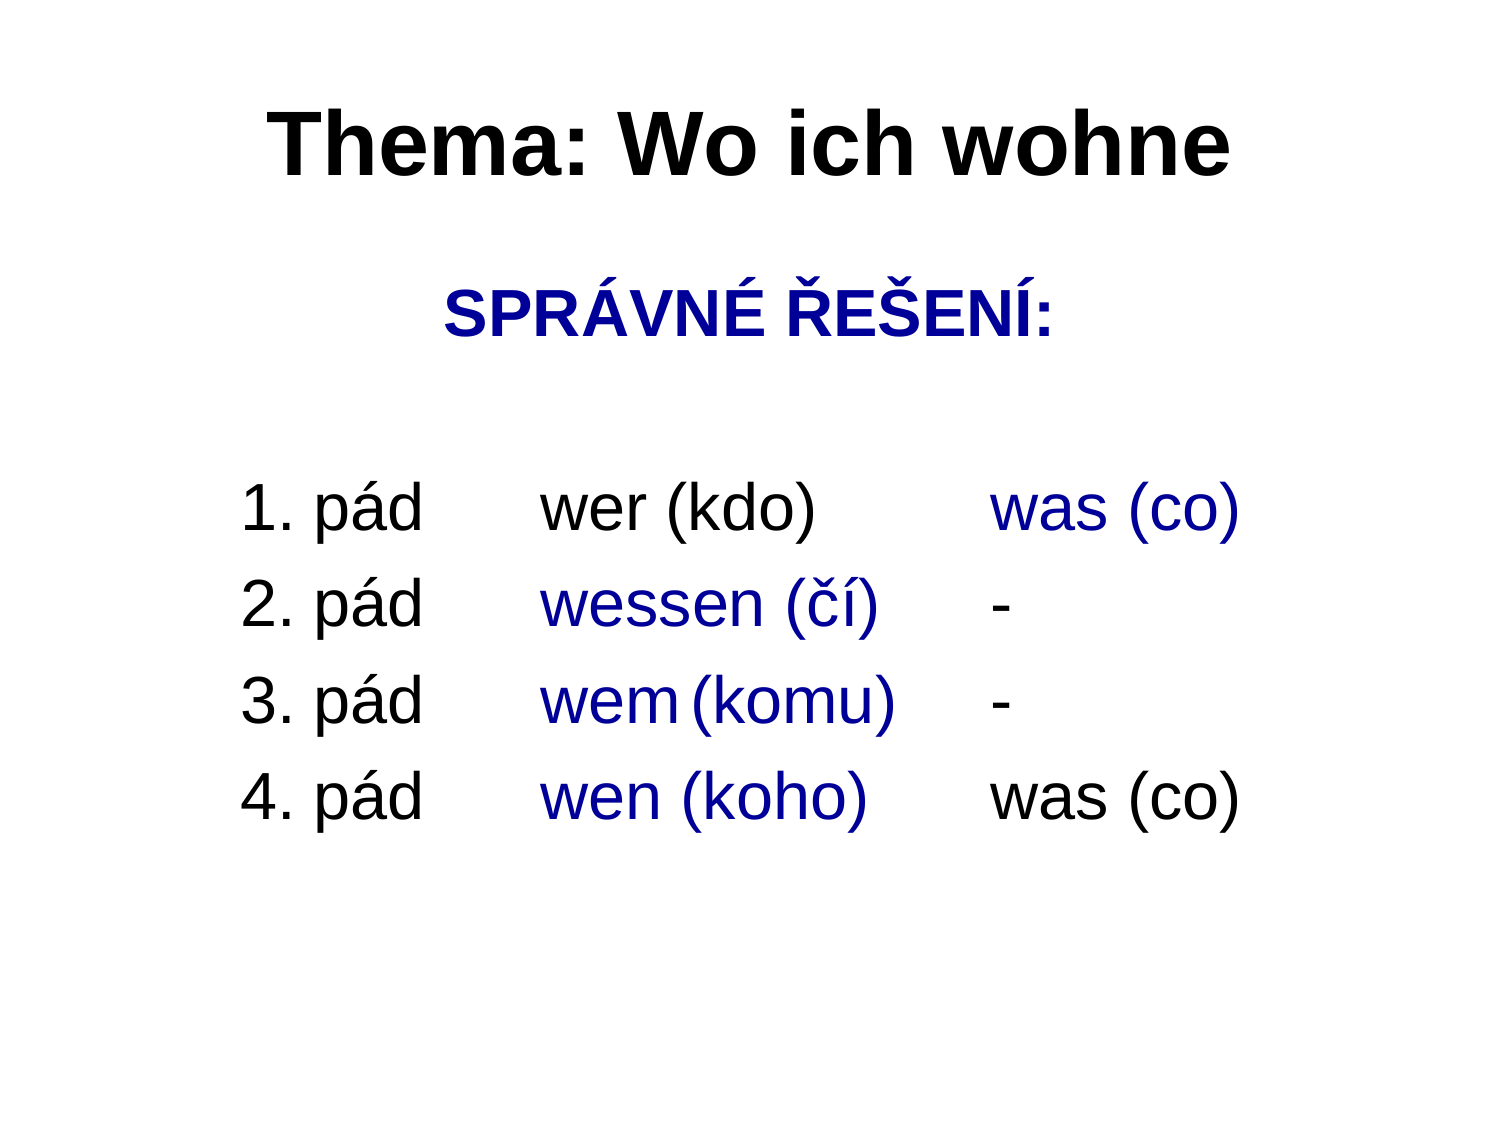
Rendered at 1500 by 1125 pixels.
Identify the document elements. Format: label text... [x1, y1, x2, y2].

title Thema: Wo ich wohne [75, 45, 1426, 233]
list SPRÁVNÉ ŘEŠENÍ: 1. pád wer (kdo) was (co) 2. pád wessen (čí) - 3. pád wem (komu) - 4. pád wen (koho) was (co) [75, 262, 1426, 1006]
